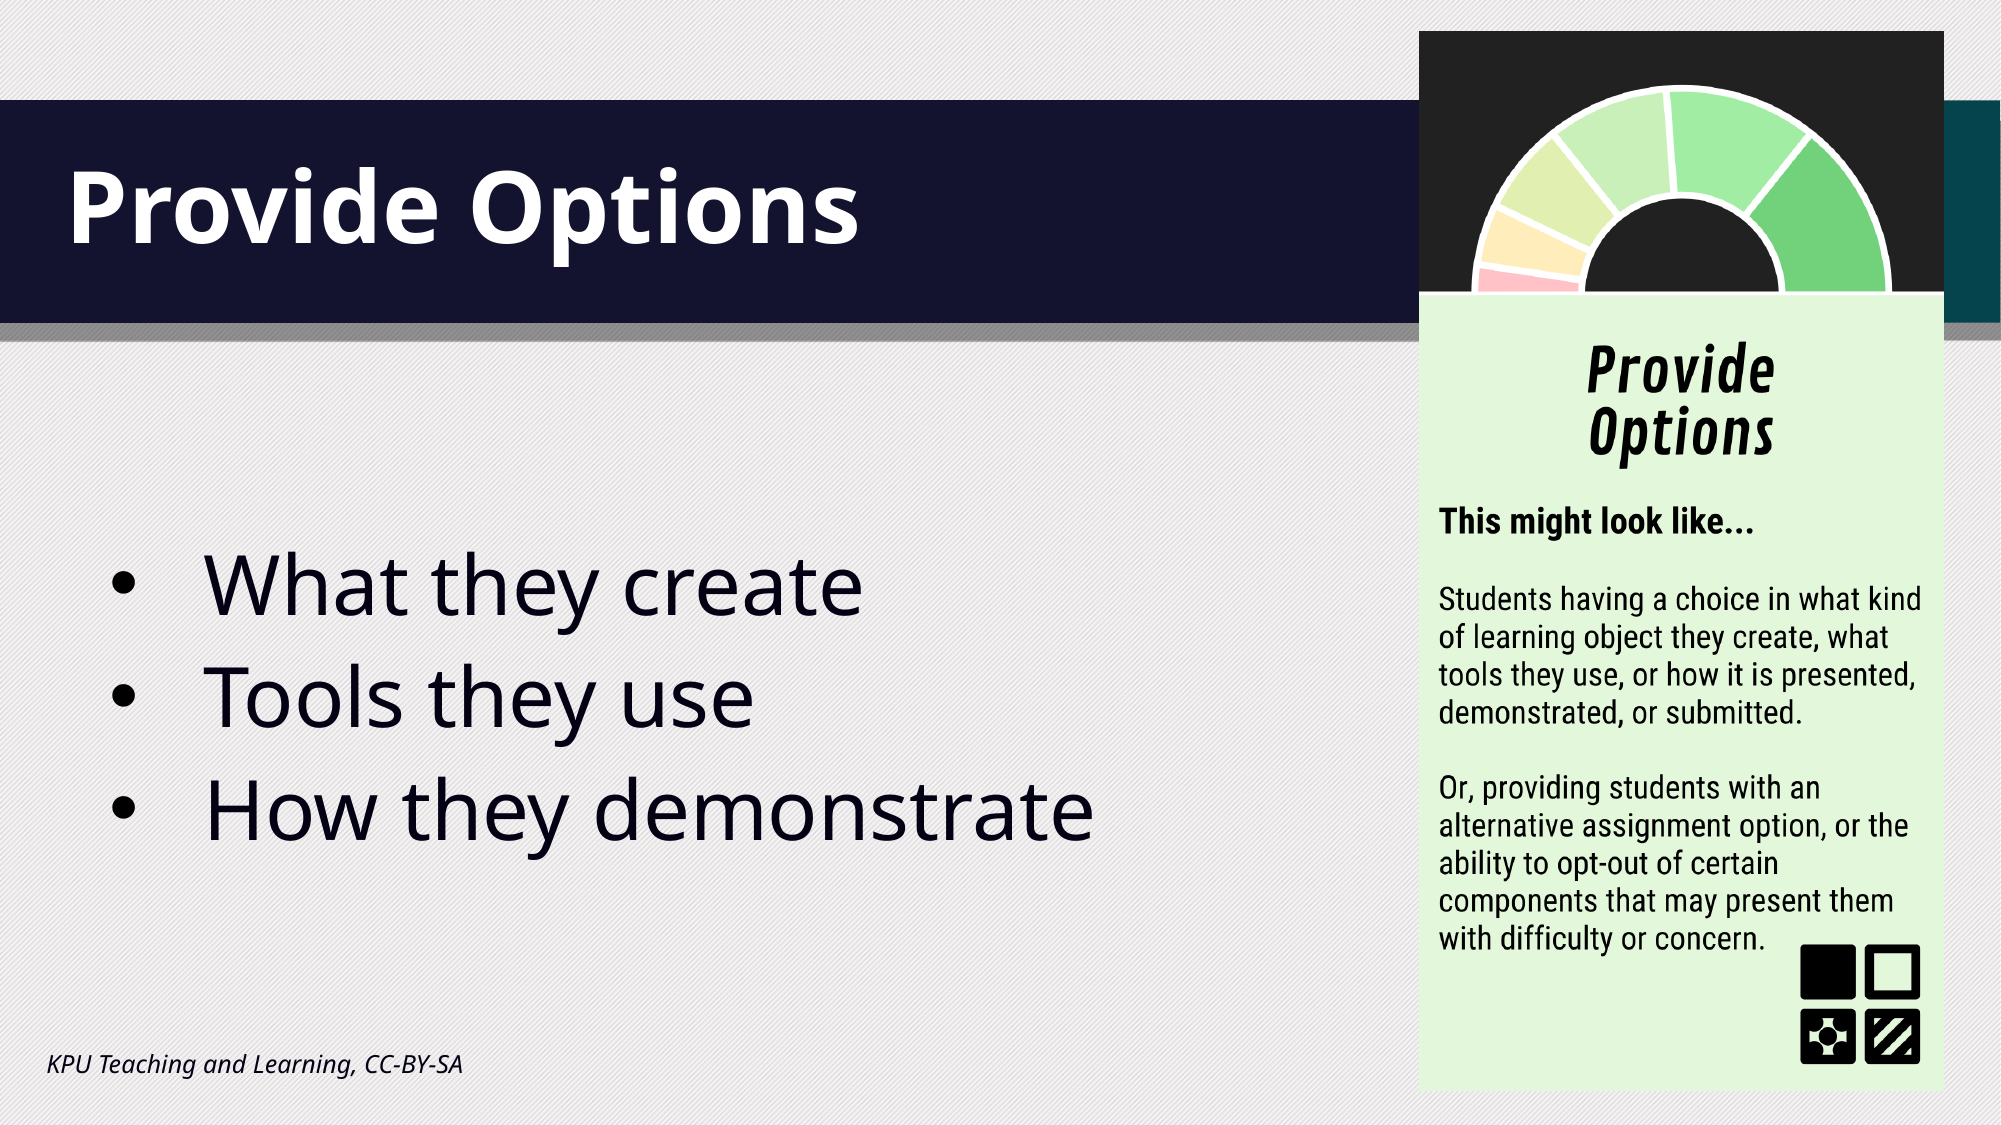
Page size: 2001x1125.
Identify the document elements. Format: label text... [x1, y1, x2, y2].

title Provide Options [50, 122, 1419, 300]
picture [1419, 31, 1944, 1091]
text_box KPU Teaching and Learning, CC-BY-SA [31, 1033, 1159, 1094]
list What they create Tools they use How they demonstrate [94, 388, 1419, 1000]
